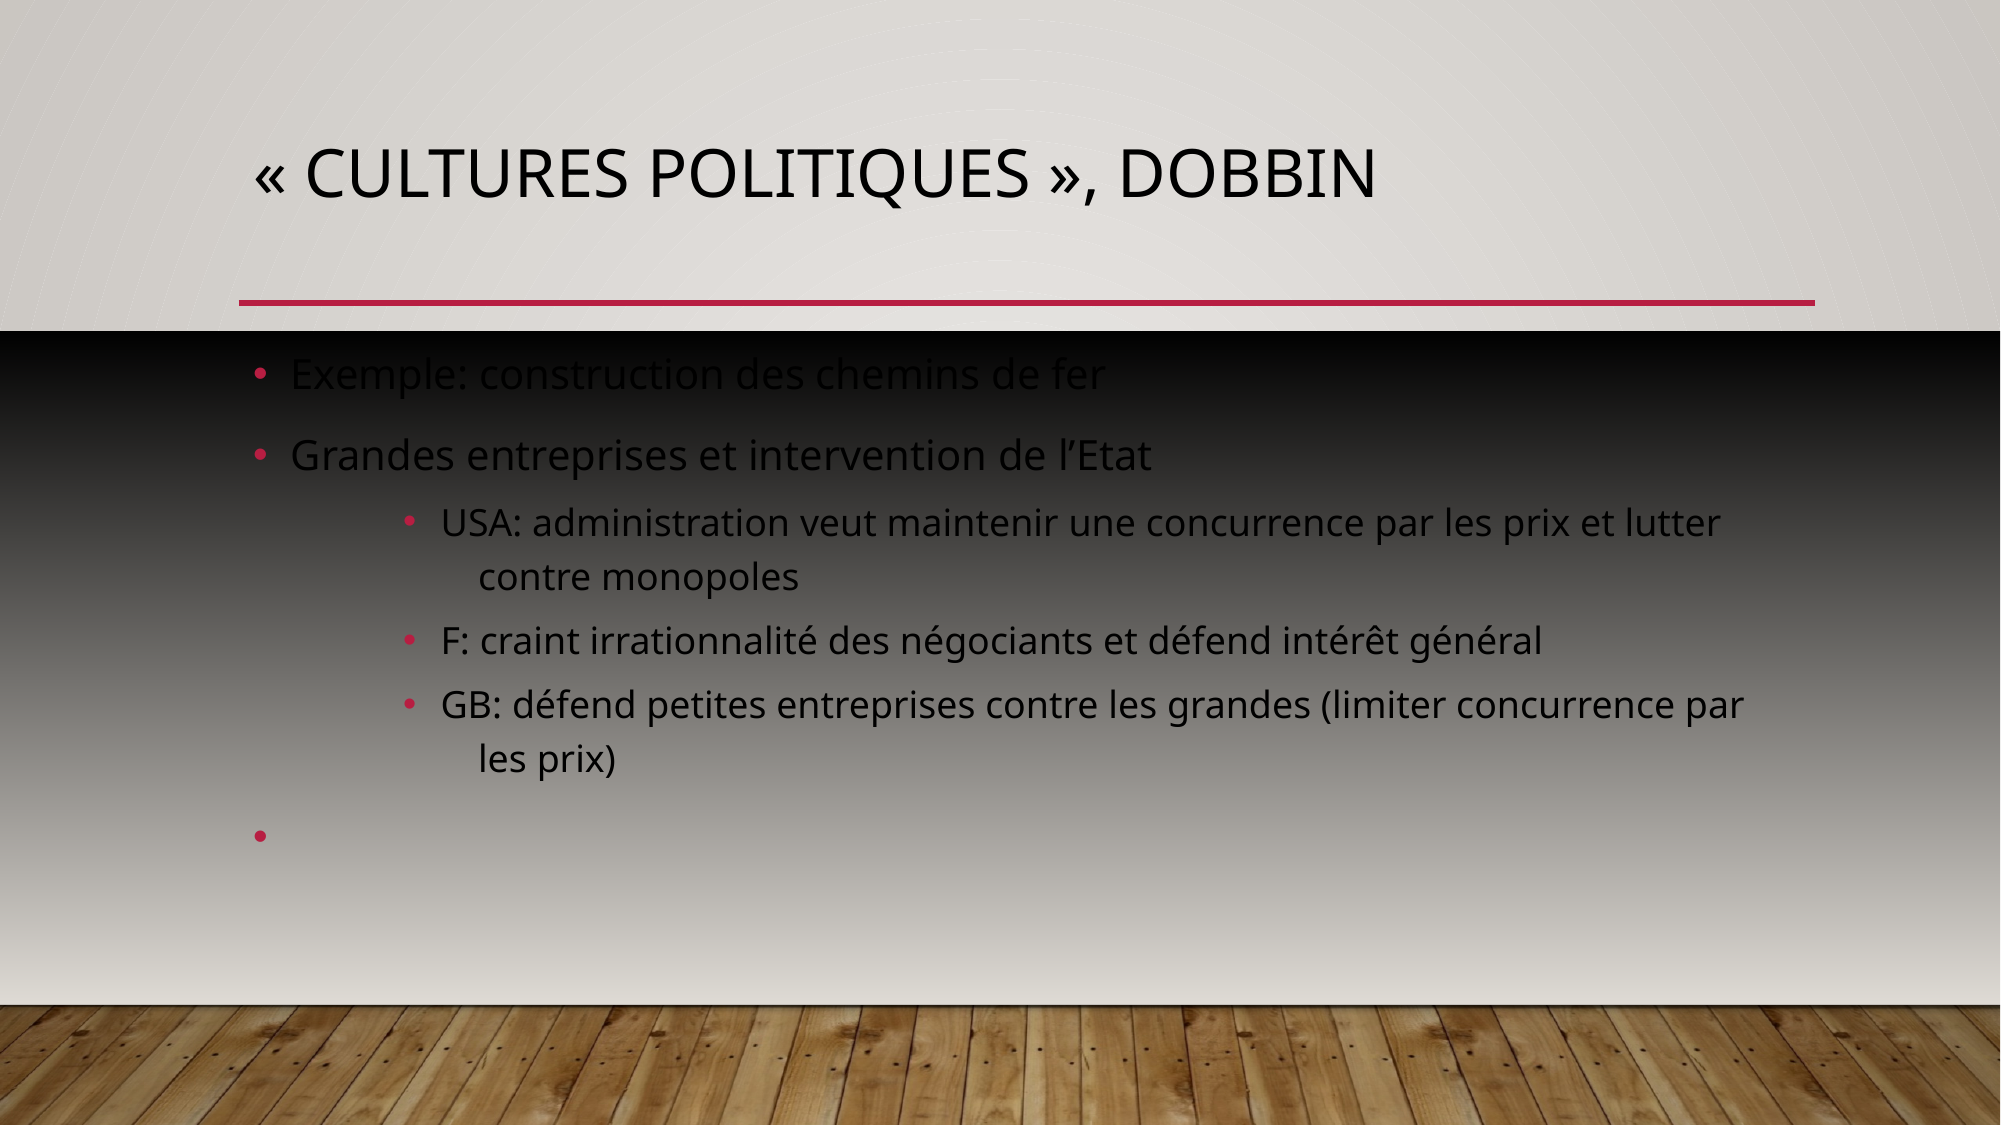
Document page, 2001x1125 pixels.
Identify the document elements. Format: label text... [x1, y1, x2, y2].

title « cultures politiques », Dobbin [238, 131, 1814, 305]
list Exemple: construction des chemins de fer Grandes entreprises et intervention de l’Etat USA: administration veut maintenir une concurrence par les prix et lutter contre monopoles F: craint irrationnalité des négociants et défend intérêt général GB: défend petites entreprises contre les grandes (limiter concurrence par les prix) [238, 330, 1814, 897]
